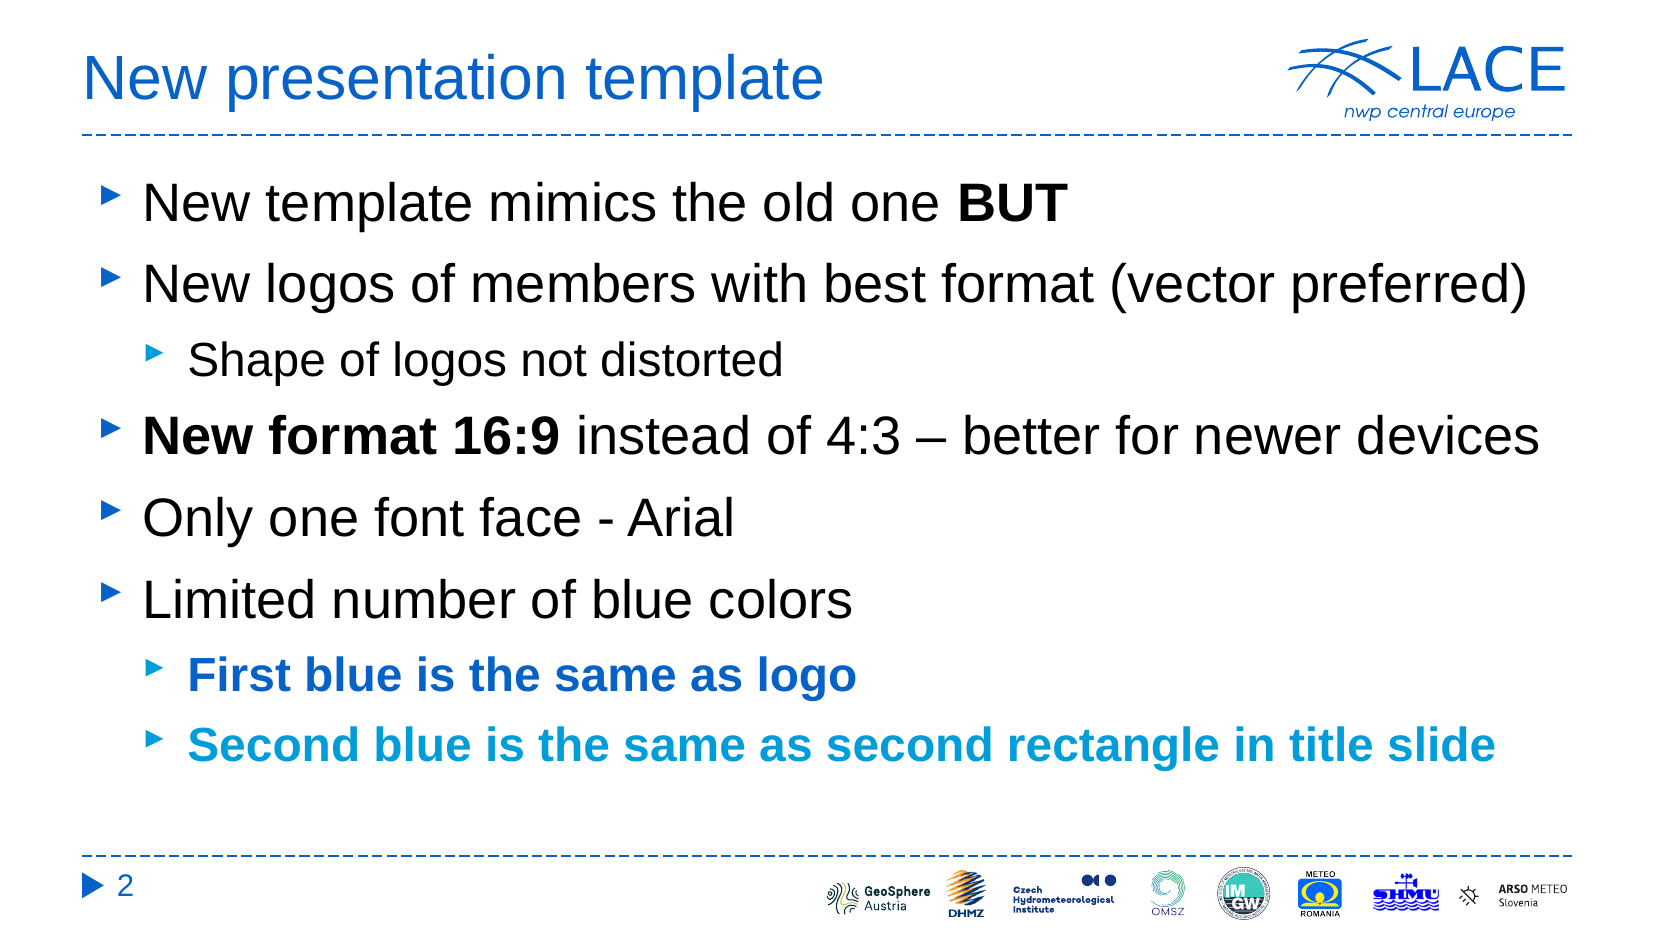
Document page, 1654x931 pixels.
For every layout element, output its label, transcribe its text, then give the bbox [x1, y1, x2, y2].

picture [1296, 870, 1344, 918]
picture [1373, 873, 1439, 911]
title New presentation template [82, 14, 1287, 135]
list New template mimics the old one BUT New logos of members with best format (vector preferred) Shape of logos not distorted New format 16:9 instead of 4:3 – better for newer devices Only one font face - Arial Limited number of blue colors First blue is the same as logo Second blue is the same as second rectangle in title slide [82, 159, 1572, 845]
picture [1151, 870, 1185, 918]
picture [946, 870, 986, 917]
